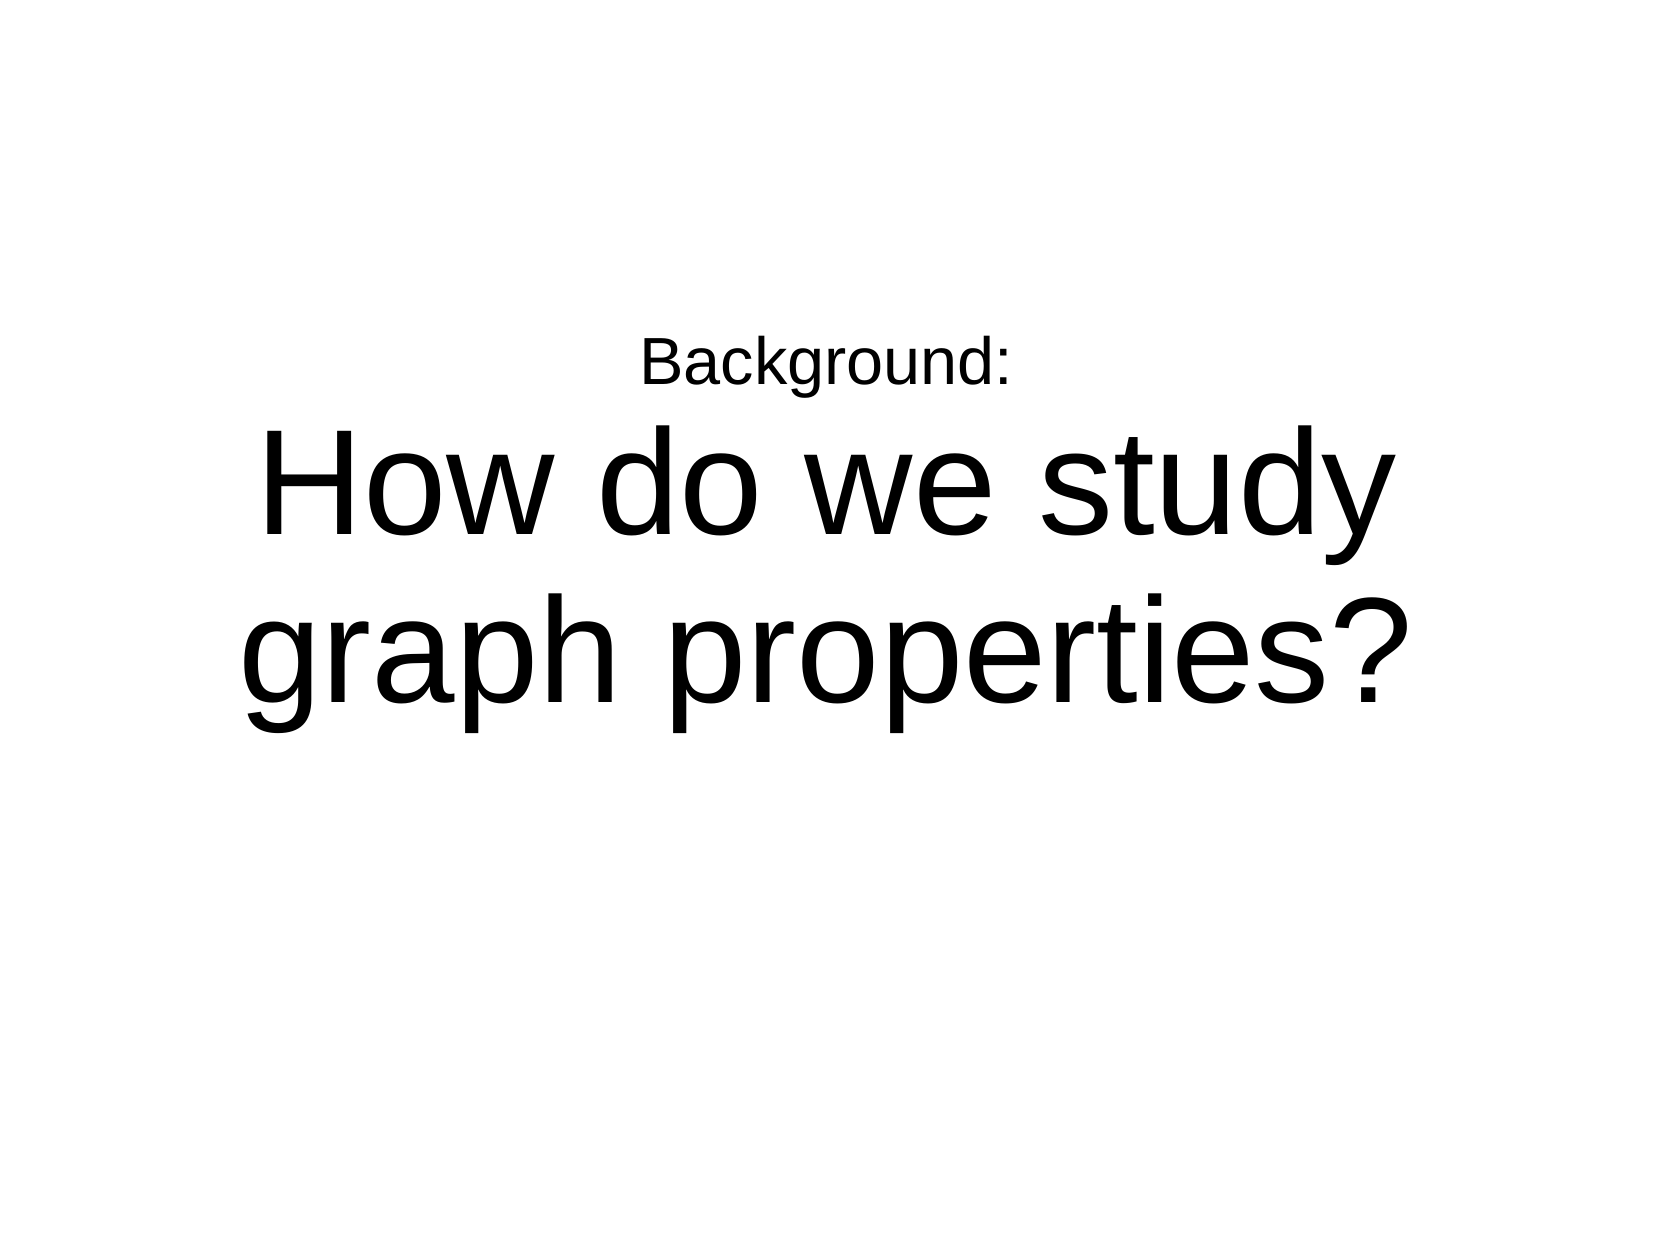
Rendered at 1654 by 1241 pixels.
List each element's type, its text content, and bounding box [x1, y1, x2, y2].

subtitle Background: How do we study graph properties? [82, 49, 1571, 1010]
